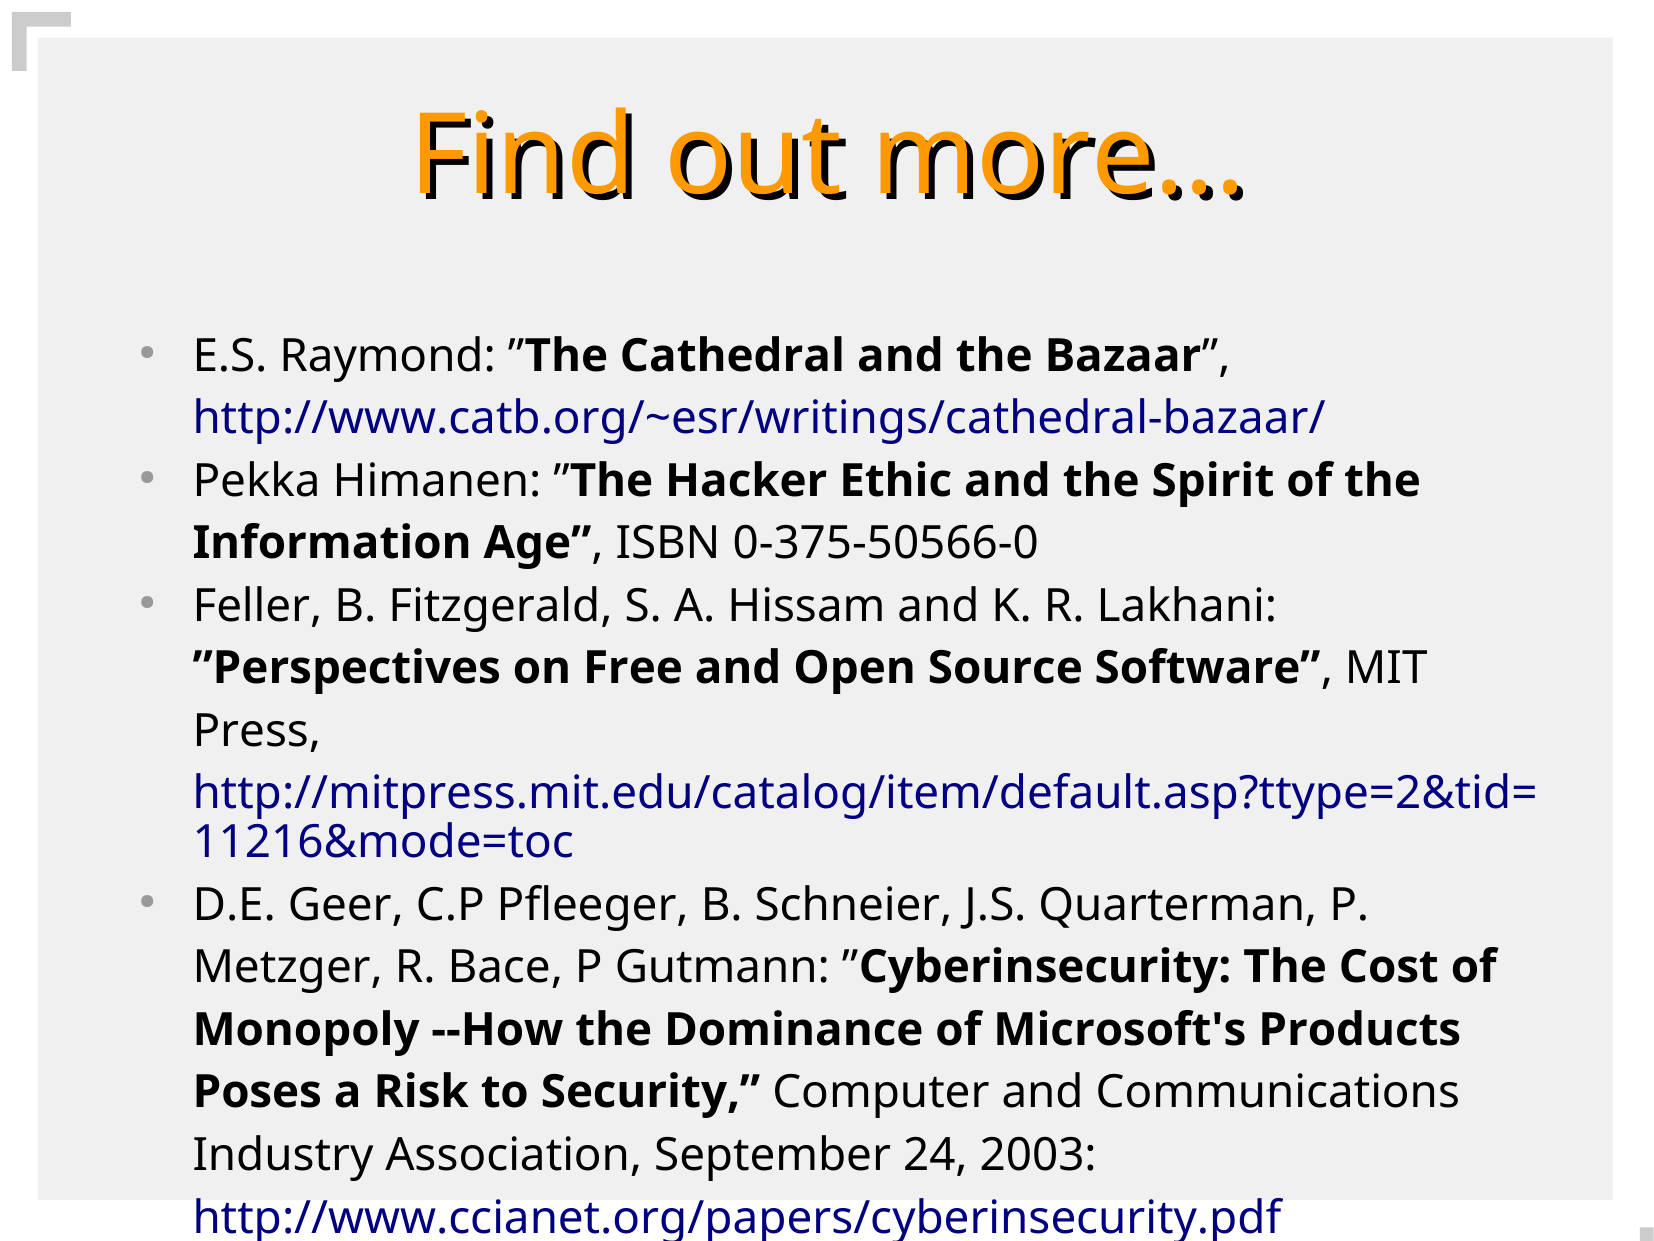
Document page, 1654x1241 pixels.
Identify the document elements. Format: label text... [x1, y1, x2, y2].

list E.S. Raymond: ”The Cathedral and the Bazaar”, http://www.catb.org/~esr/writings/cathedral-bazaar/ Pekka Himanen: ”The Hacker Ethic and the Spirit of the Information Age”, ISBN 0-375-50566-0 Feller, B. Fitzgerald, S. A. Hissam and K. R. Lakhani: ”Perspectives on Free and Open Source Software”, MIT Press,http://mitpress.mit.edu/catalog/item/default.asp?ttype=2&tid=11216&mode=toc D.E. Geer, C.P Pfleeger, B. Schneier, J.S. Quarterman, P. Metzger, R. Bace, P Gutmann: ”Cyberinsecurity: The Cost of Monopoly --How the Dominance of Microsoft's Products Poses a Risk to Security,” Computer and Communications Industry Association, September 24, 2003: http://www.ccianet.org/papers/cyberinsecurity.pdf [121, 322, 1561, 1132]
title Find out more... [121, 46, 1534, 254]
